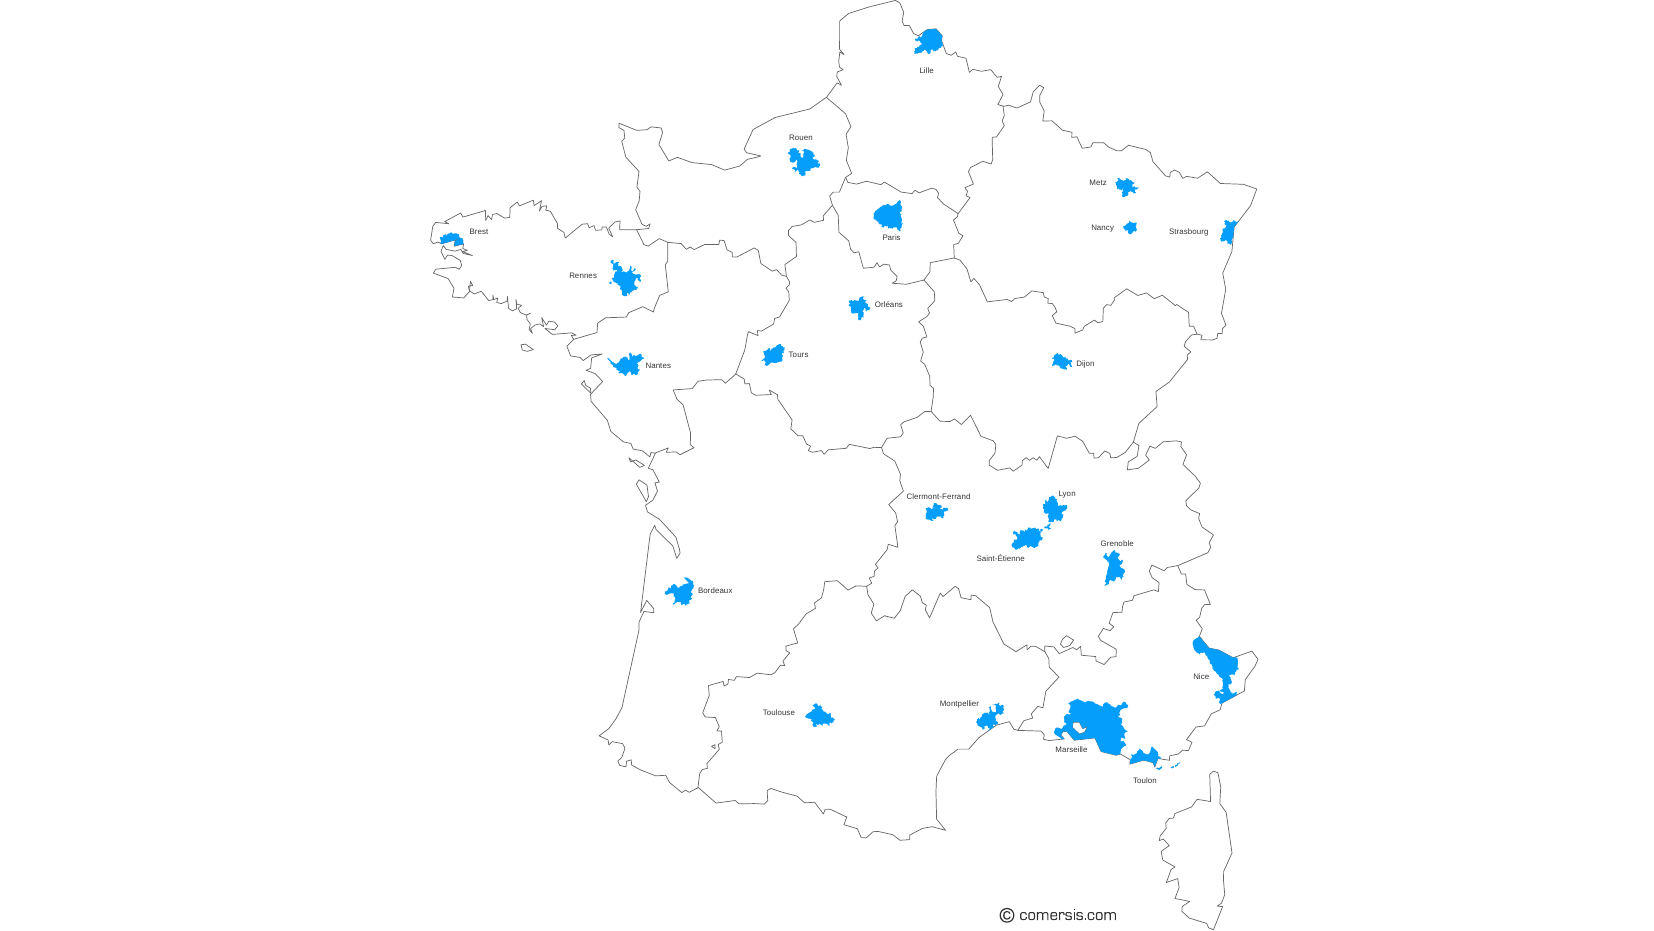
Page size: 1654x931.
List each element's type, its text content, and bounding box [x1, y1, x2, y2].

text_box [1104, 912, 1116, 921]
text_box [1020, 912, 1027, 921]
text_box Paris [882, 233, 901, 243]
text_box [1170, 762, 1181, 769]
text_box [1161, 772, 1231, 928]
text_box [522, 345, 530, 350]
text_box [638, 481, 647, 499]
text_box Montpellier [939, 699, 980, 709]
text_box Rouen [789, 133, 813, 143]
text_box Grenoble [1100, 539, 1134, 549]
text_box [1076, 912, 1084, 921]
text_box Nice [1193, 672, 1210, 682]
text_box [1028, 912, 1049, 921]
text_box [430, 0, 1259, 841]
text_box Dijon [1076, 358, 1095, 369]
text_box Tours [788, 350, 809, 360]
text_box [1059, 911, 1072, 921]
text_box [1087, 912, 1103, 921]
text_box Metz [1089, 178, 1107, 188]
text_box Lyon [1058, 489, 1076, 499]
text_box Toulon [1133, 776, 1157, 786]
text_box Orléans [874, 300, 903, 310]
text_box Lille [919, 65, 934, 76]
text_box [1050, 912, 1058, 921]
text_box Saint-Étienne [976, 554, 1025, 564]
text_box Strasbourg [1169, 227, 1209, 237]
text_box Clermont-Ferrand [906, 492, 970, 502]
text_box Rennes [569, 270, 598, 281]
text_box Toulouse [762, 708, 796, 718]
text_box Marseille [1055, 745, 1088, 755]
text_box Nancy [1091, 223, 1115, 233]
text_box Brest [469, 227, 489, 237]
text_box Nantes [645, 361, 672, 371]
text_box Bordeaux [698, 585, 733, 596]
text_box [999, 907, 1015, 923]
